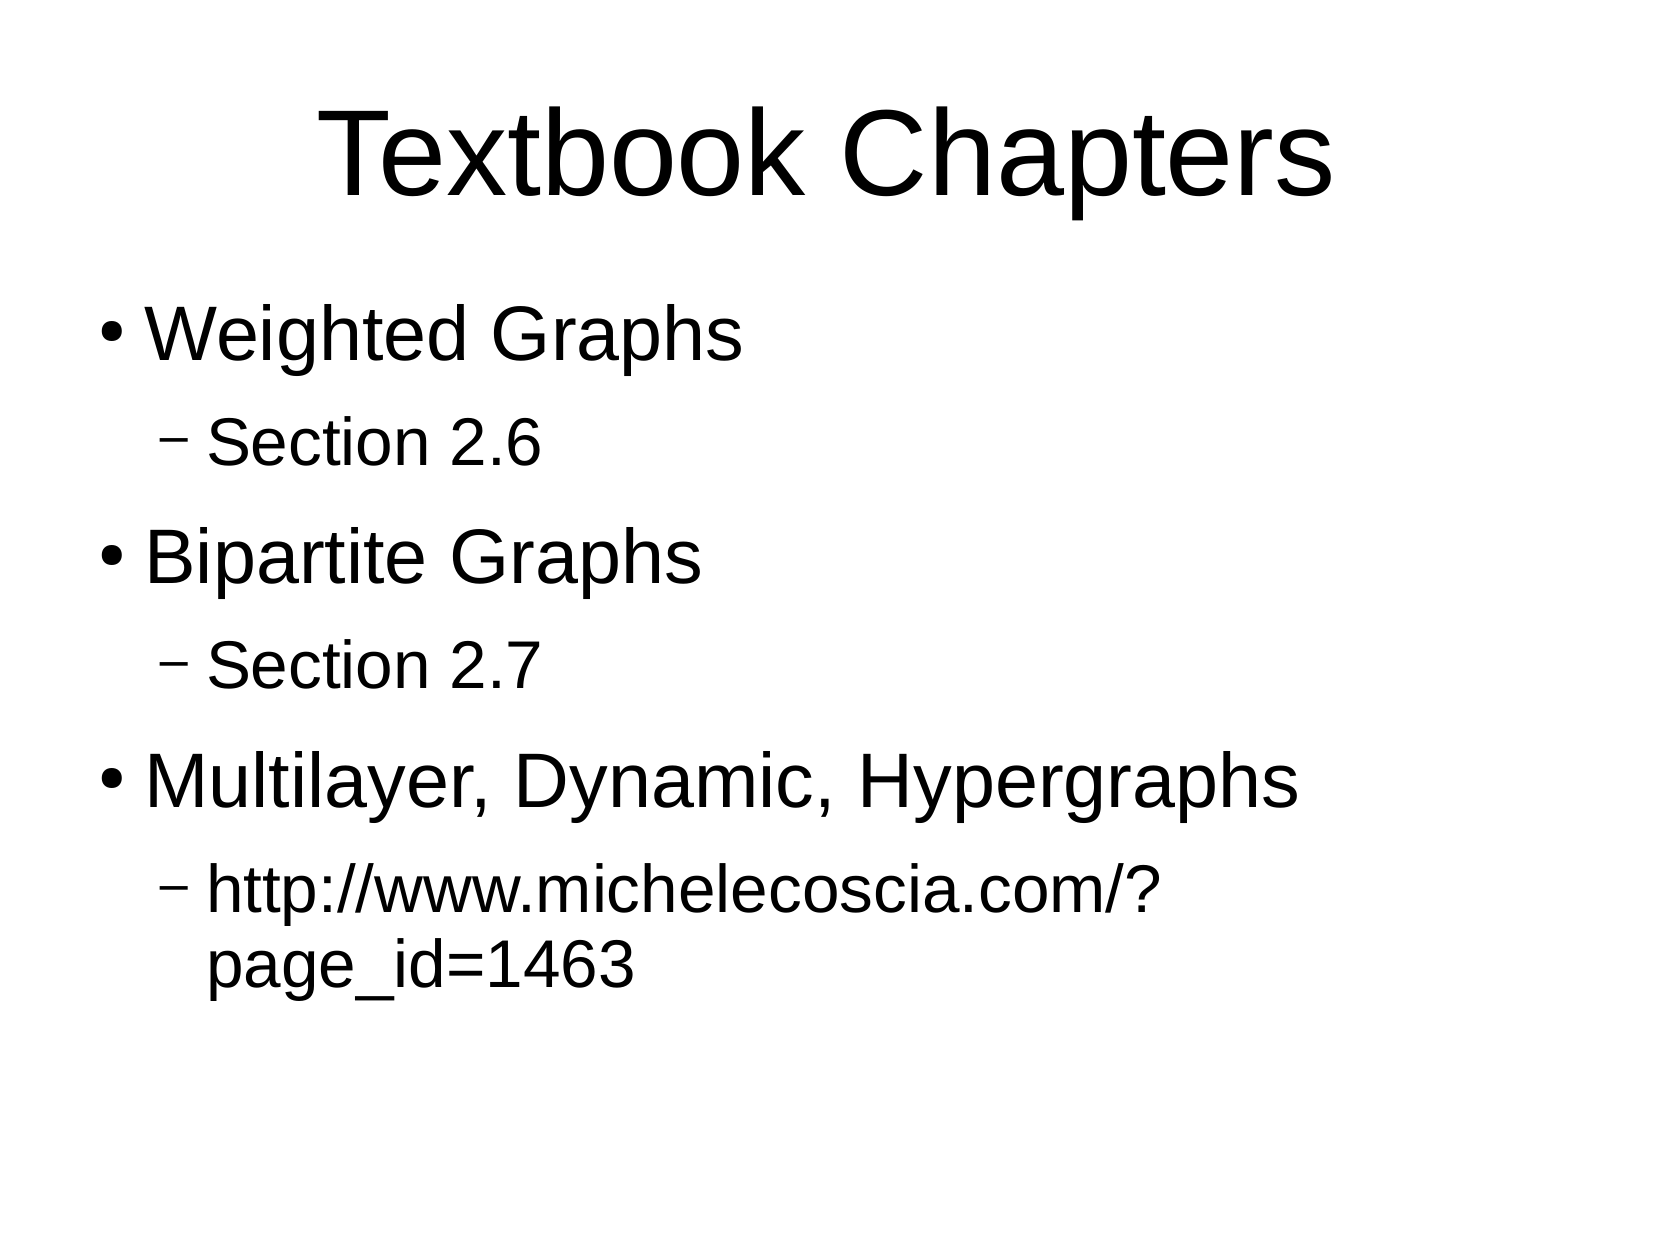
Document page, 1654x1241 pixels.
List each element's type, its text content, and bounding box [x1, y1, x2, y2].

title Textbook Chapters [82, 49, 1571, 257]
list Weighted Graphs Section 2.6 Bipartite Graphs Section 2.7 Multilayer, Dynamic, Hypergraphs http://www.michelecoscia.com/?page_id=1463 [82, 290, 1571, 1010]
